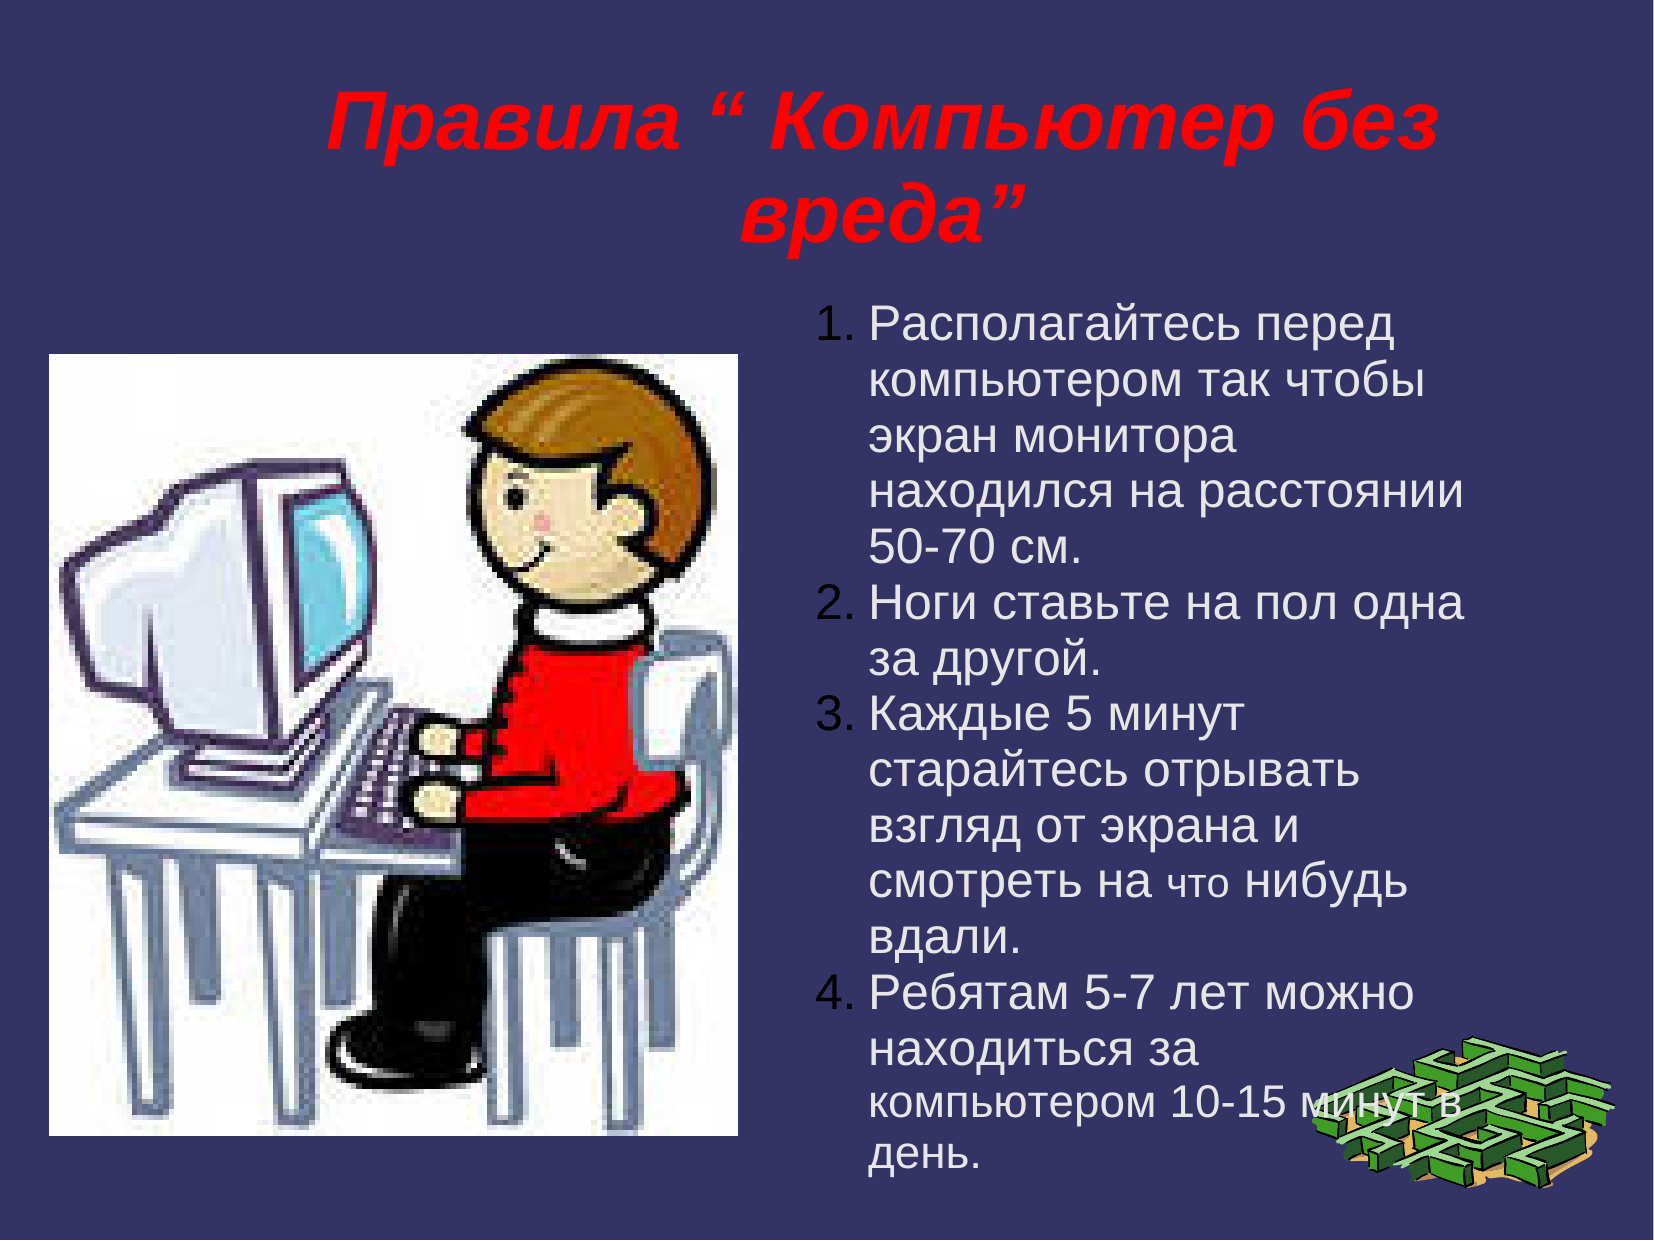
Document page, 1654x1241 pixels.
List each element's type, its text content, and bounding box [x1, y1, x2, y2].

picture [49, 354, 738, 1136]
title Правила “ Компьютер без вреда” [177, 63, 1590, 271]
list Располагайтесь перед компьютером так чтобы экран монитора находился на расстоянии 50-70 см. Ноги ставьте на пол одна за другой. Каждые 5 минут старайтесь отрывать взгляд от экрана и смотреть на что нибудь вдали. Ребятам 5-7 лет можно находиться за компьютером 10-15 минут в день. [797, 295, 1487, 1174]
